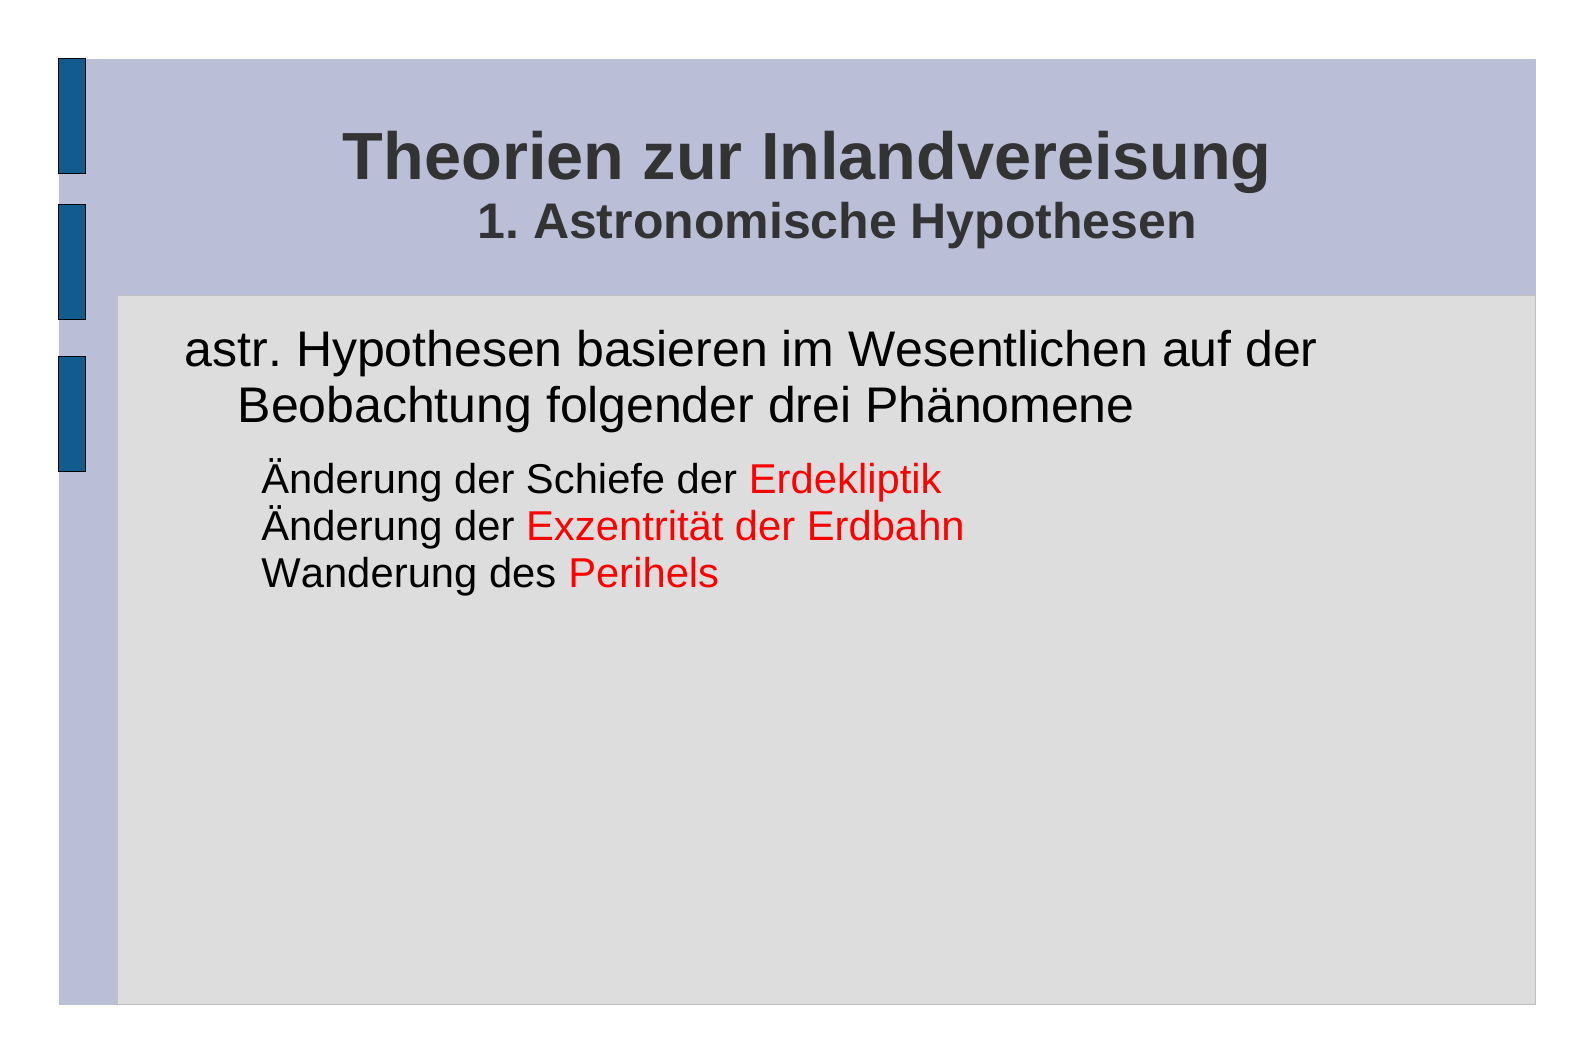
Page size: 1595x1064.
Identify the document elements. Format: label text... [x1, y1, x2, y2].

list astr. Hypothesen basieren im Wesentlichen auf der Beobachtung folgender drei Phänomene Änderung der Schiefe der Erdekliptik Änderung der Exzentrität der Erdbahn Wanderung des Perihels [167, 321, 1429, 918]
title Theorien zur Inlandvereisung 1. Astronomische Hypothesen [171, 96, 1433, 273]
